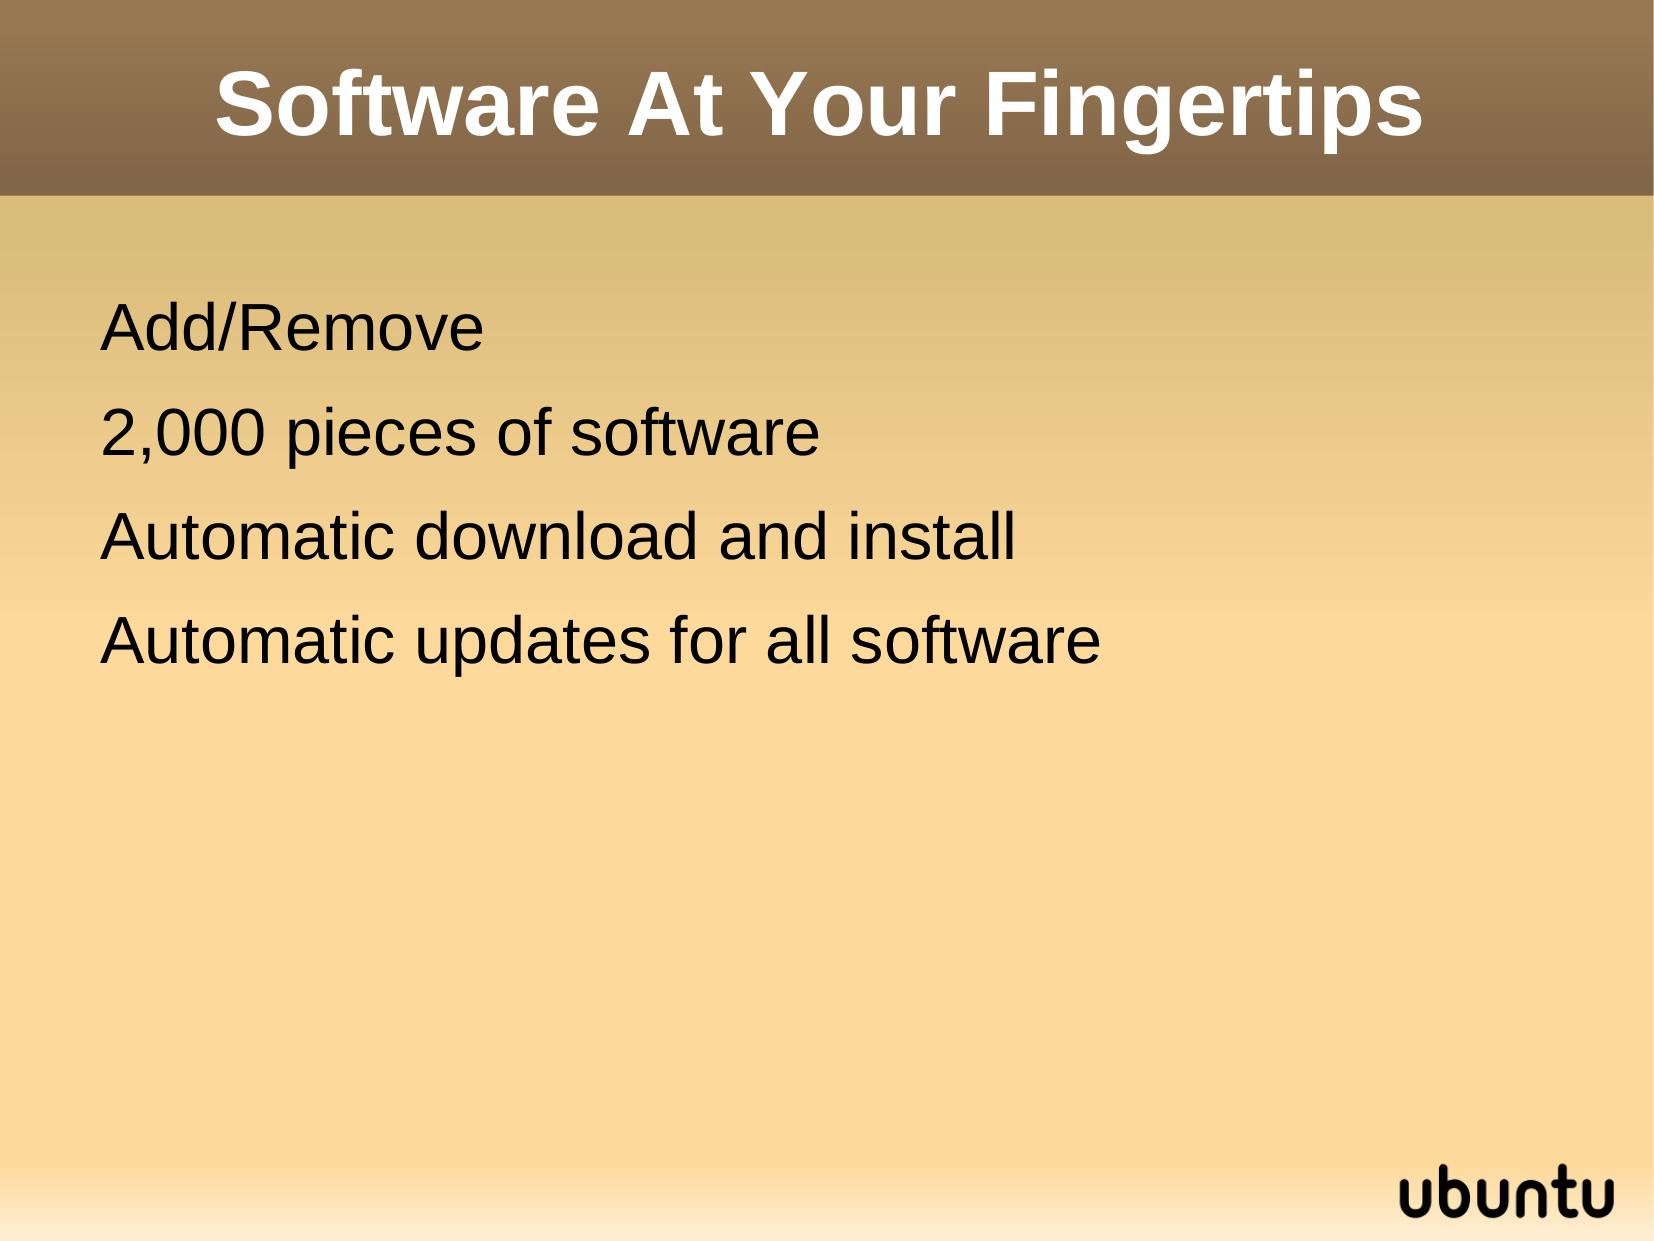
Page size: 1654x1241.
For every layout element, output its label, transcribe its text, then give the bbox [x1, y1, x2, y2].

title Software At Your Fingertips [76, 7, 1565, 200]
list Add/Remove 2,000 pieces of software Automatic download and install Automatic updates for all software [82, 290, 1571, 1094]
picture [0, 0, 1654, 1241]
